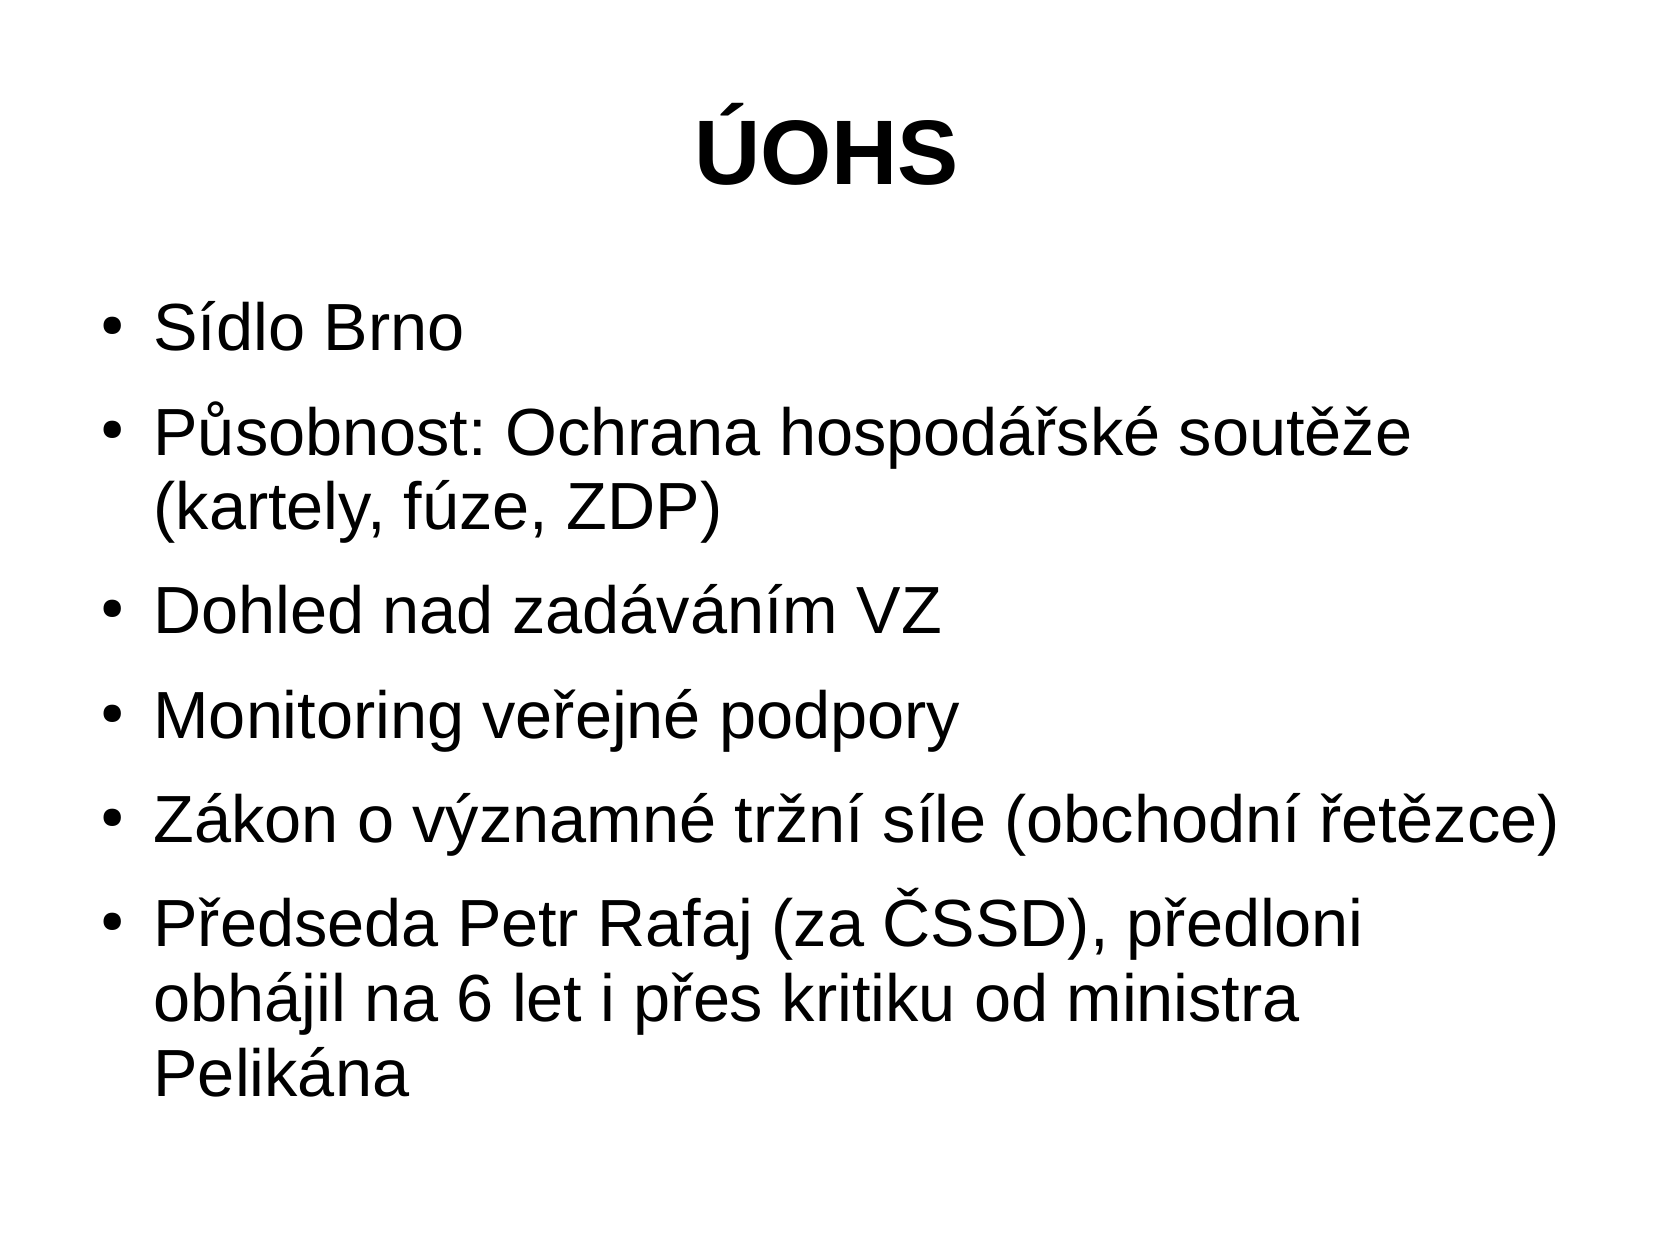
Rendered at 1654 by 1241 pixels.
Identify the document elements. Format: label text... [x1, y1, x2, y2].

title ÚOHS [82, 49, 1571, 257]
list Sídlo Brno Působnost: Ochrana hospodářské soutěže (kartely, fúze, ZDP) Dohled nad zadáváním VZ Monitoring veřejné podpory Zákon o významné tržní síle (obchodní řetězce) Předseda Petr Rafaj (za ČSSD), předloni obhájil na 6 let i přes kritiku od ministra Pelikána [82, 290, 1571, 1111]
